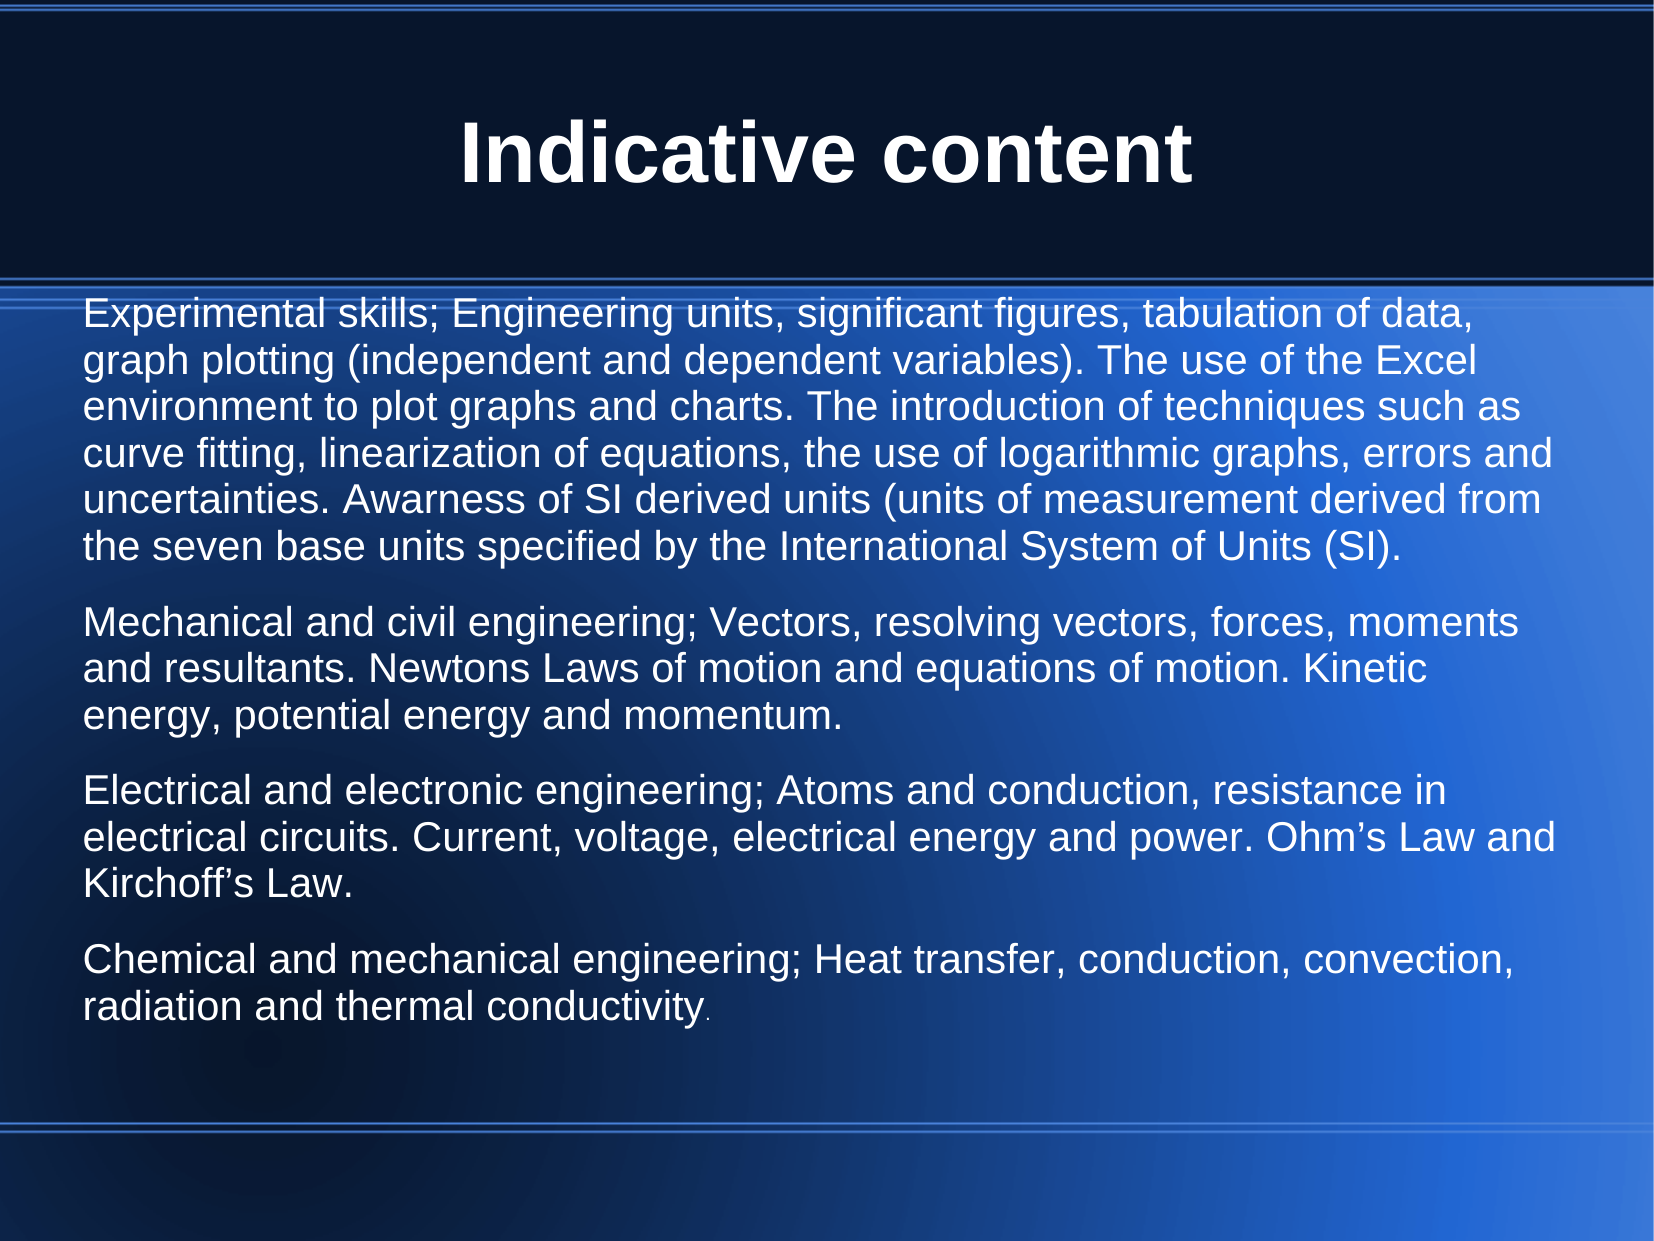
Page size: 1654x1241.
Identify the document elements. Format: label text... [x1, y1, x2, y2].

list Experimental skills; Engineering units, significant figures, tabulation of data, graph plotting (independent and dependent variables). The use of the Excel environment to plot graphs and charts. The introduction of techniques such as curve fitting, linearization of equations, the use of logarithmic graphs, errors and uncertainties. Awarness of SI derived units (units of measurement derived from the seven base units specified by the International System of Units (SI). Mechanical and civil engineering; Vectors, resolving vectors, forces, moments and resultants. Newtons Laws of motion and equations of motion. Kinetic energy, potential energy and momentum. Electrical and electronic engineering; Atoms and conduction, resistance in electrical circuits. Current, voltage, electrical energy and power. Ohm’s Law and Kirchoff’s Law. Chemical and mechanical engineering; Heat transfer, conduction, convection, radiation and thermal conductivity. [82, 290, 1571, 1110]
title Indicative content [82, 49, 1571, 257]
picture [0, 0, 1654, 1241]
